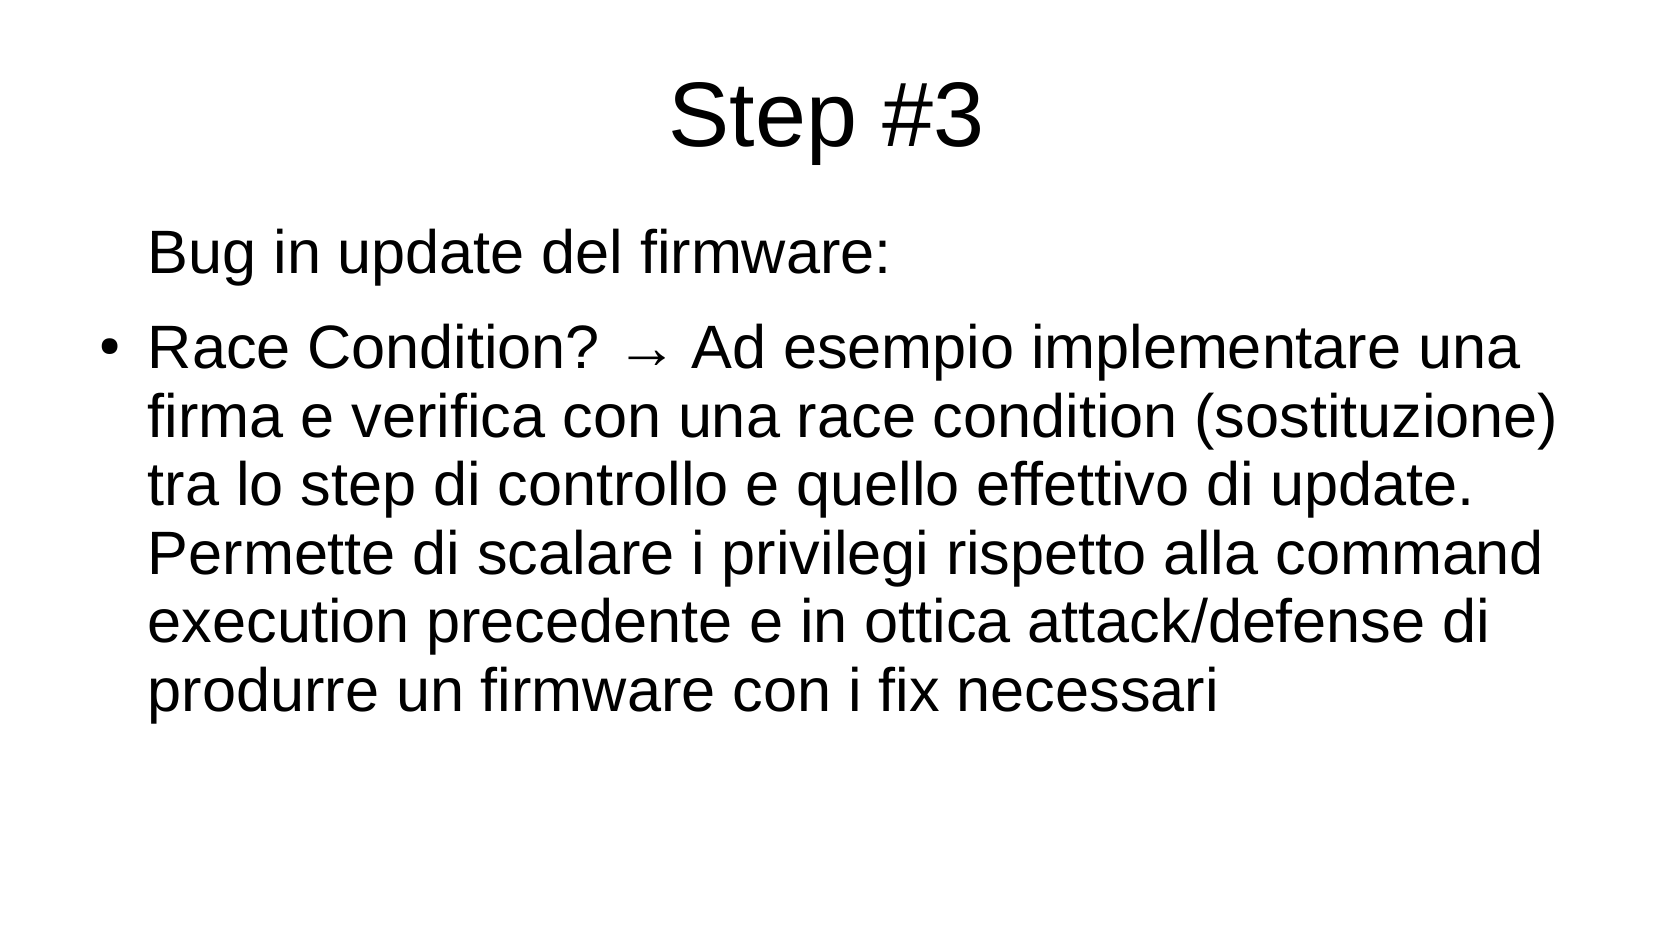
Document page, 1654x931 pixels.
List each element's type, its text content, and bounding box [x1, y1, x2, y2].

title Step #3 [82, 37, 1571, 193]
list Bug in update del firmware: Race Condition? → Ad esempio implementare una firma e verifica con una race condition (sostituzione) tra lo step di controllo e quello effettivo di update. Permette di scalare i privilegi rispetto alla command execution precedente e in ottica attack/defense di produrre un firmware con i fix necessari [82, 217, 1571, 758]
